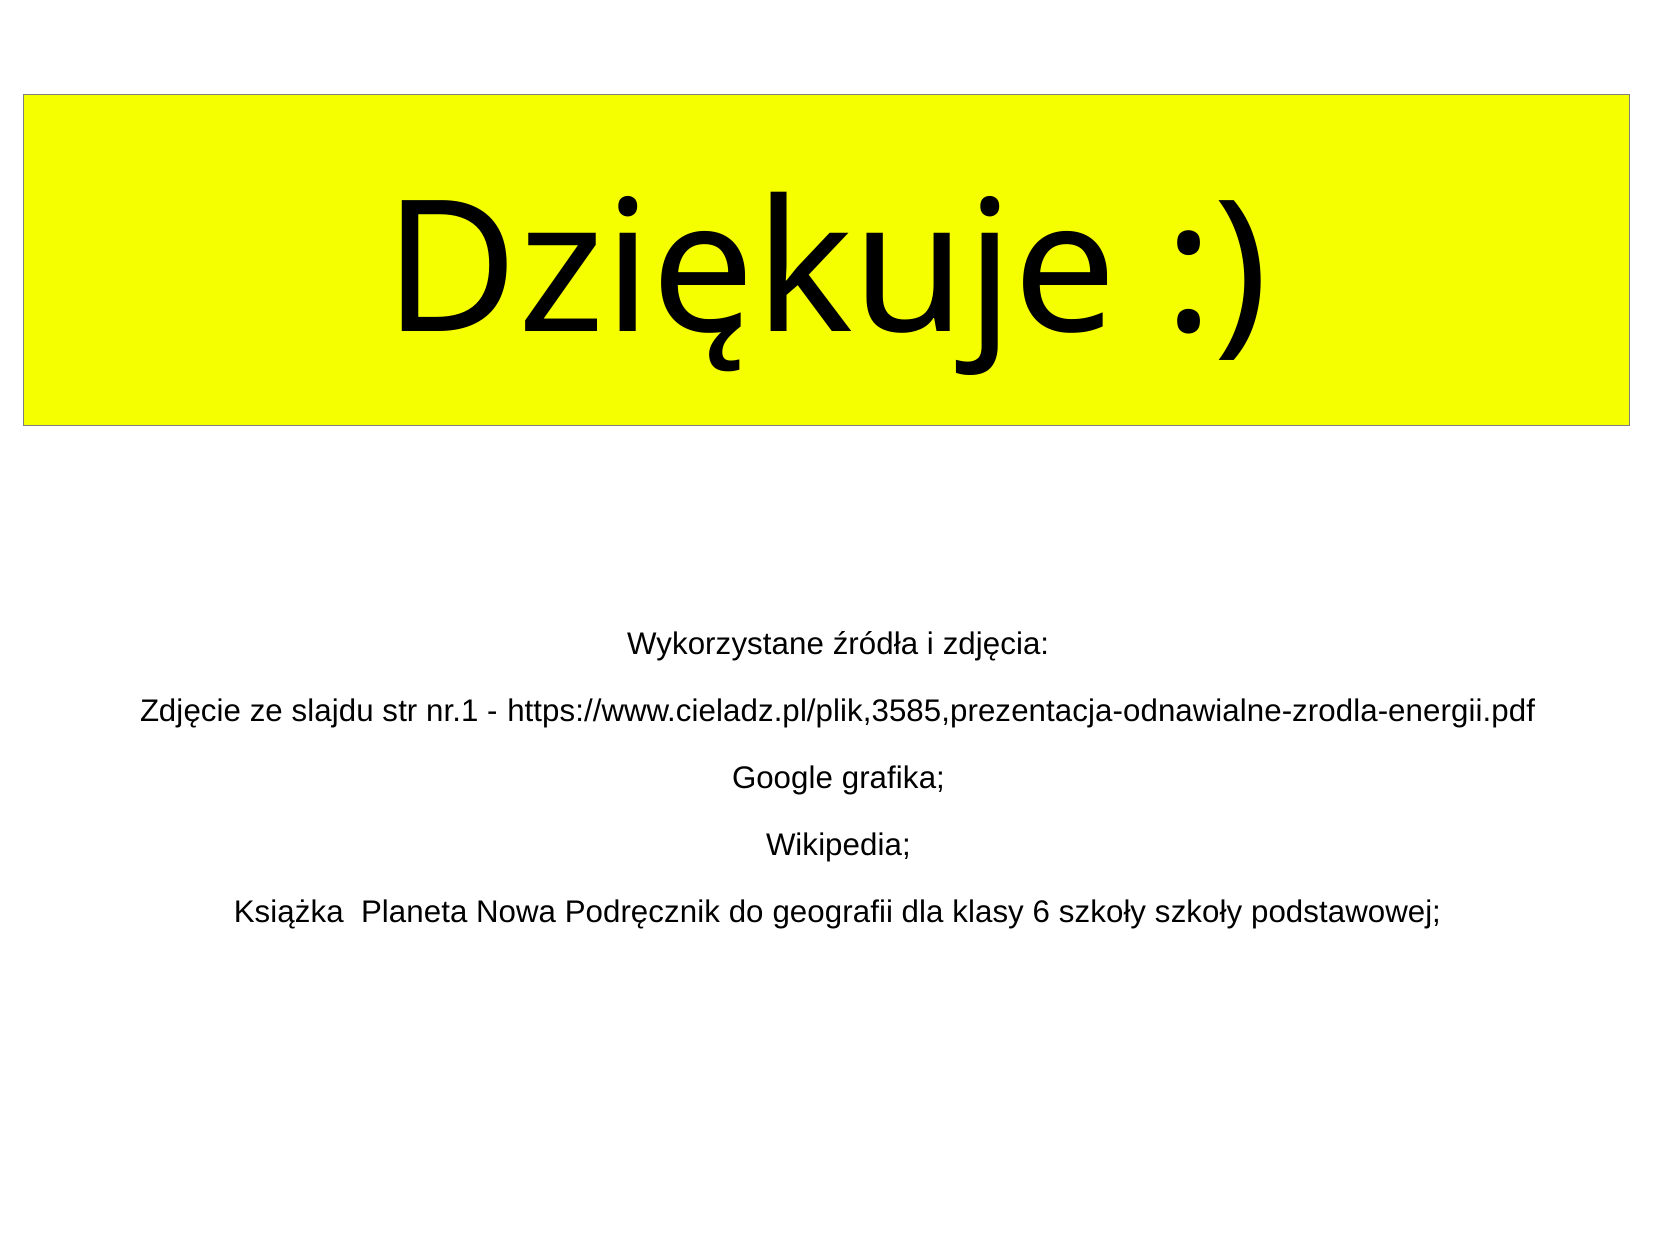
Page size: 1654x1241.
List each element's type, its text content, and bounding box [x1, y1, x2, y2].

subtitle Wykorzystane źródła i zdjęcia: Zdjęcie ze slajdu str nr.1 - https://www.cieladz.pl/plik,3585,prezentacja-odnawialne-zrodla-energii.pdf Google grafika; Wikipedia; Książka Planeta Nowa Podręcznik do geografii dla klasy 6 szkoły szkoły podstawowej; [94, 590, 1583, 962]
text_box Dziękuje :) [23, 94, 1630, 426]
